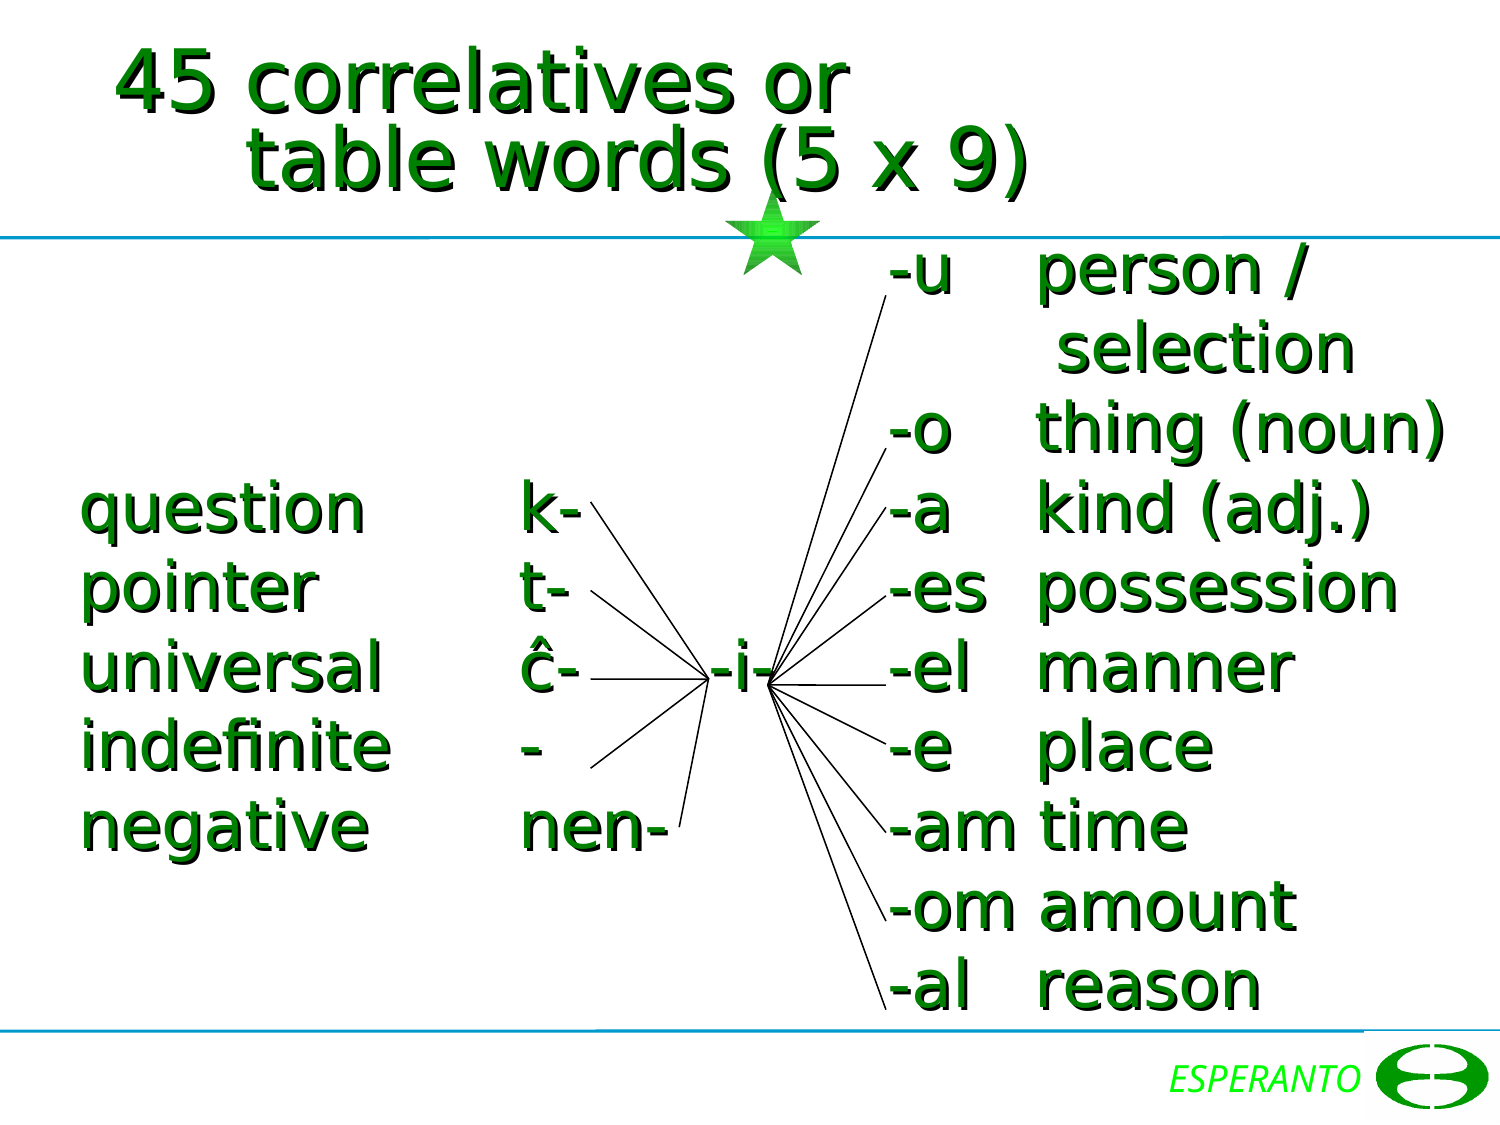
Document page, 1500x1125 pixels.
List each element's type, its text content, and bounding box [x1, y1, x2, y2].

list -u person / selection -o thing (noun) question k- -a kind (adj.) pointer t- -es possession universal ĉ- -i- -el manner indefinite - -e place negative nen- -am time -om amount -al reason [78, 240, 1477, 1036]
picture [1364, 1032, 1500, 1122]
title 45 correlatives or table words (5 x 9) [112, 5, 1448, 240]
